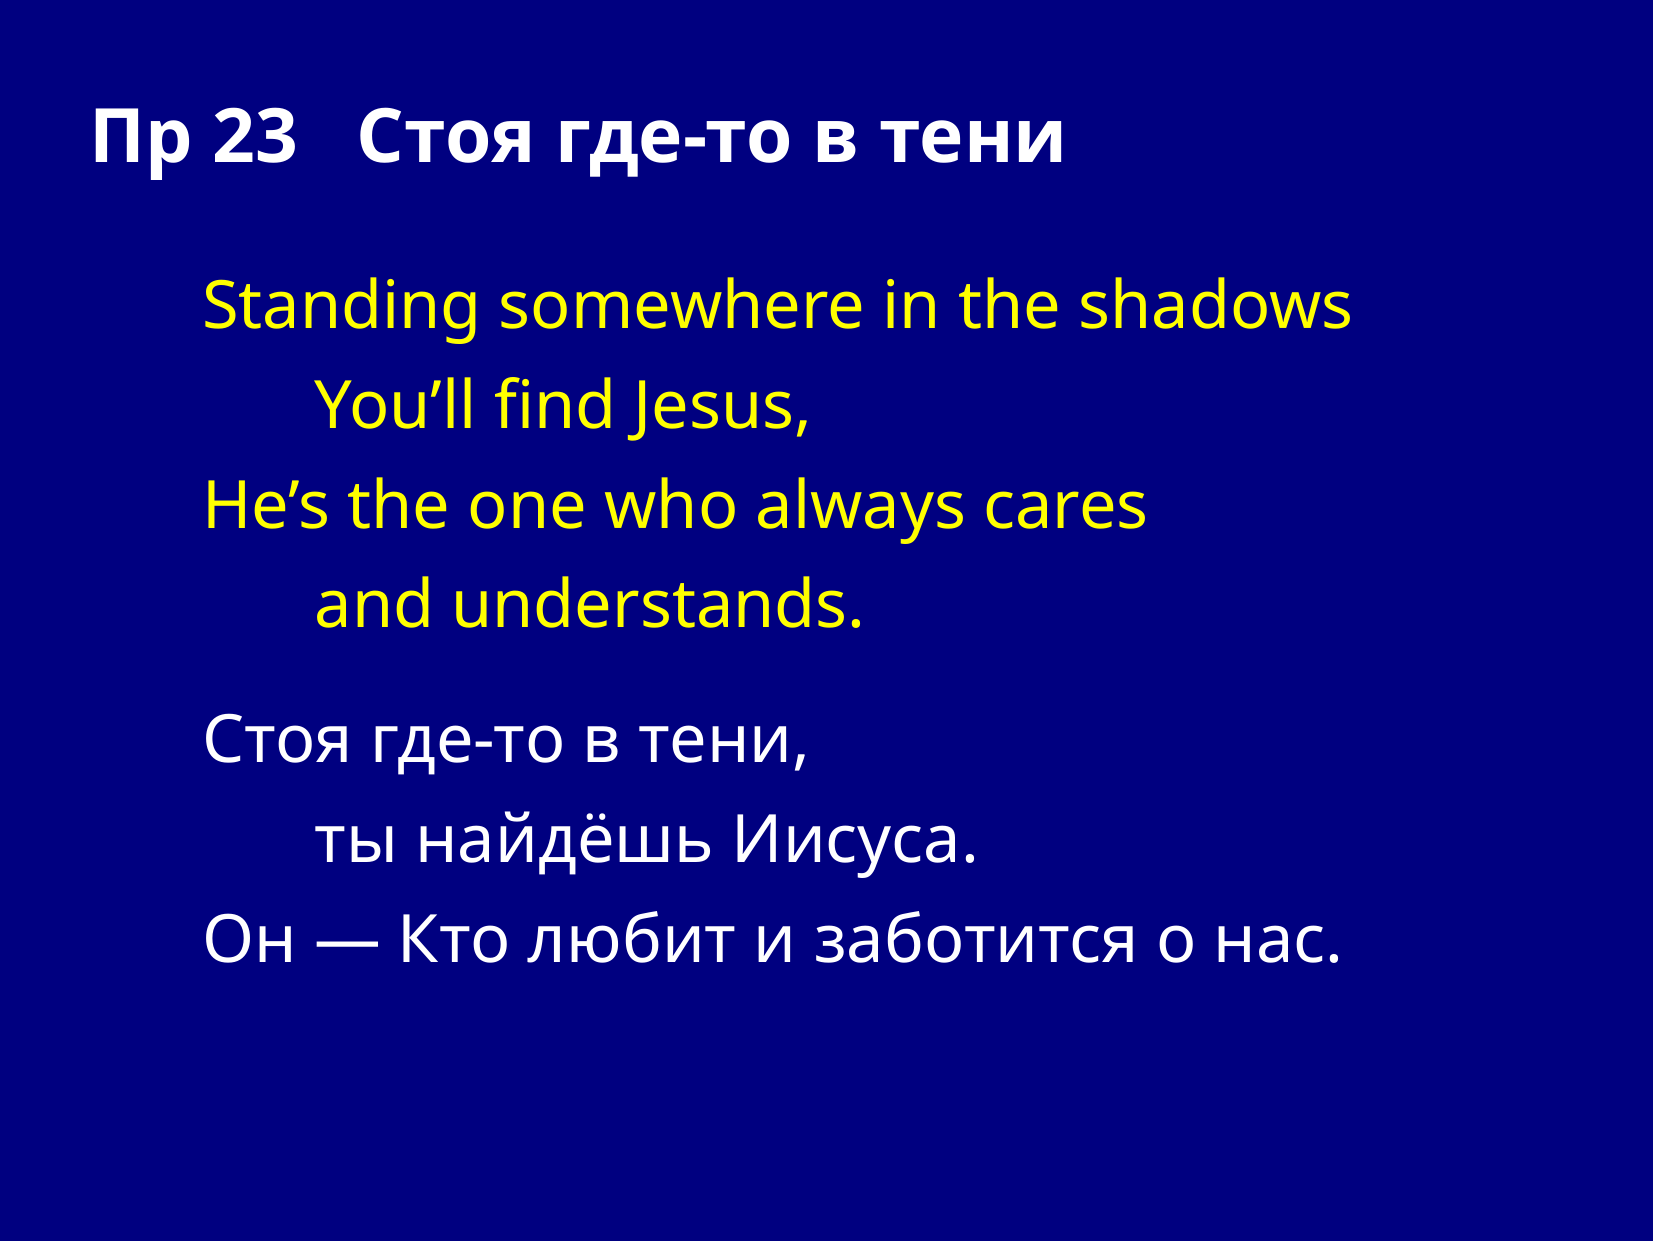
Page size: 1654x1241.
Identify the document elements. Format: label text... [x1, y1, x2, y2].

text_box Пр 23 Стоя где-то в тени [75, 75, 1576, 188]
text_box Standing somewhere in the shadows You’ll find Jesus, He’s the one who always cares and understands. [75, 188, 1576, 638]
text_box Стоя где-то в тени, ты найдёшь Иисуса. Он — Кто любит и заботится о нас. [75, 675, 1576, 1163]
